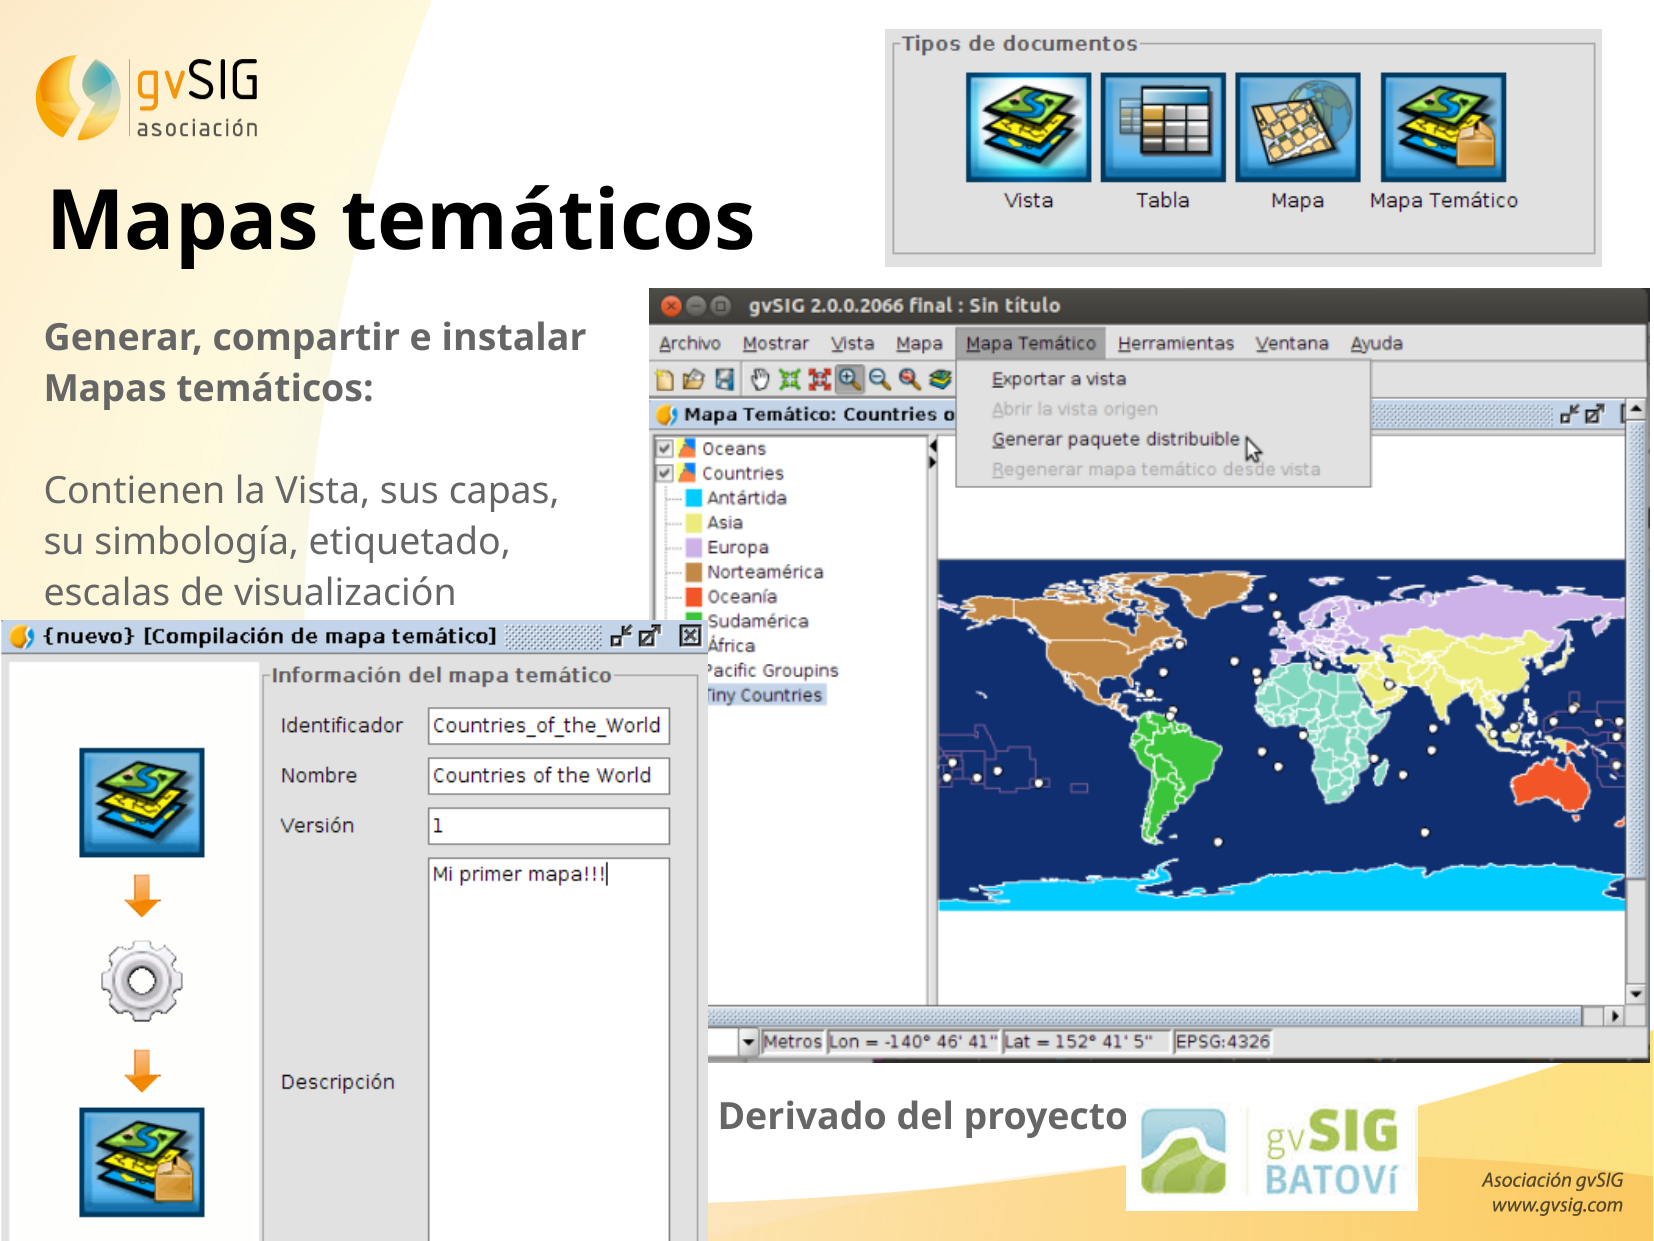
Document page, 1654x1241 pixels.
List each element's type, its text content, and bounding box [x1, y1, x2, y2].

title Mapas temáticos [46, 170, 885, 265]
text_box Generar, compartir e instalar Mapas temáticos: Contienen la Vista, sus capas, su simbología, etiquetado, escalas de visualización [28, 303, 621, 621]
picture [0, 0, 1654, 1241]
text_box Derivado del proyecto: [702, 1082, 1245, 1182]
